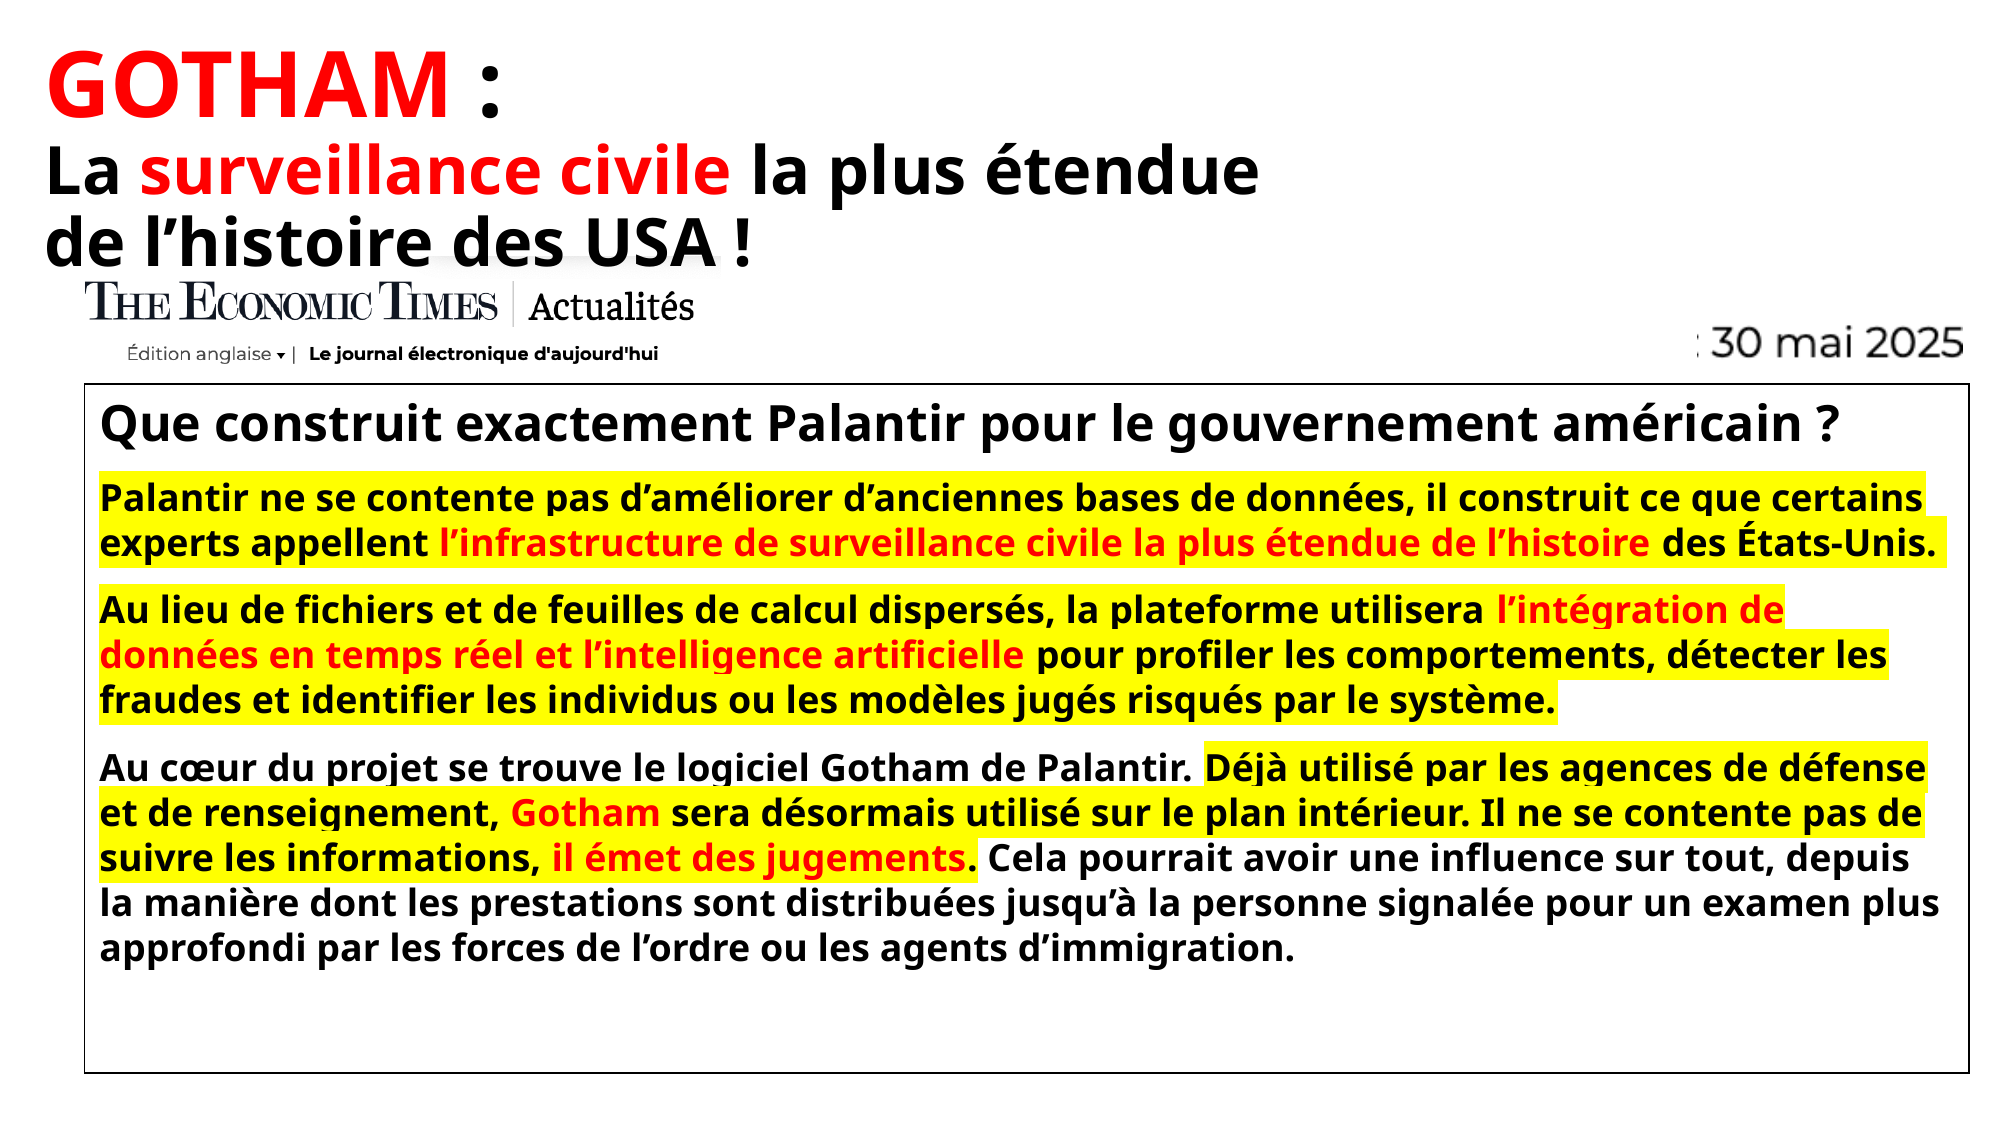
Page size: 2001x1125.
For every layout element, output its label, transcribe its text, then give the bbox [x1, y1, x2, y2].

text_box Que construit exactement Palantir pour le gouvernement américain ? Palantir ne se contente pas d’améliorer d’anciennes bases de données, il construit ce que certains experts appellent l’infrastructure de surveillance civile la plus étendue de l’histoire des États-Unis. Au lieu de fichiers et de feuilles de calcul dispersés, la plateforme utilisera l’intégration de données en temps réel et l’intelligence artificielle pour profiler les comportements, détecter les fraudes et identifier les individus ou les modèles jugés risqués par le système. Au cœur du projet se trouve le logiciel Gotham de Palantir. Déjà utilisé par les agences de défense et de renseignement, Gotham sera désormais utilisé sur le plan intérieur. Il ne se contente pas de suivre les informations, il émet des jugements. Cela pourrait avoir une influence sur tout, depuis la manière dont les prestations sont distribuées jusqu’à la personne signalée pour un examen plus approfondi par les forces de l’ordre ou les agents d’immigration. [84, 383, 1969, 1074]
text_box GOTHAM : La surveillance civile la plus étendue de l’histoire des USA ! [29, 16, 2000, 303]
picture [1697, 317, 1963, 377]
picture [62, 303, 721, 389]
